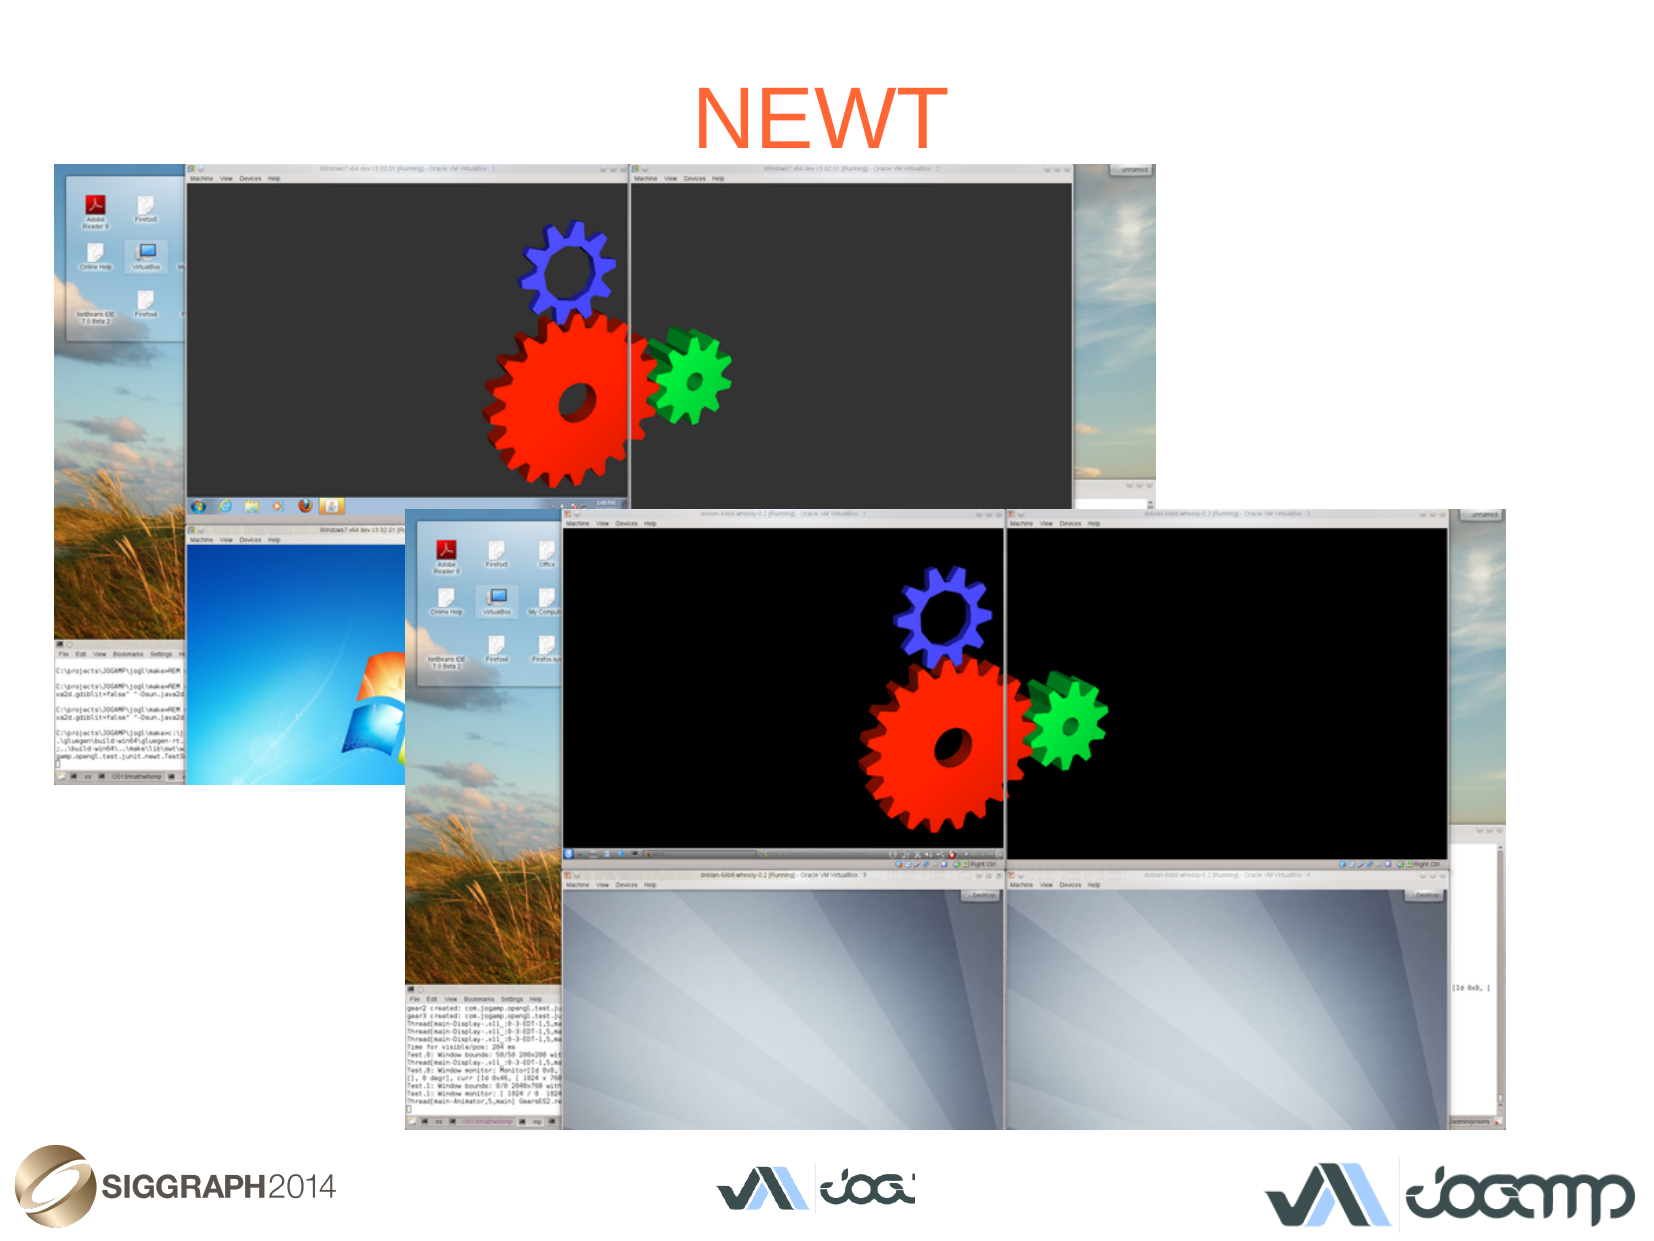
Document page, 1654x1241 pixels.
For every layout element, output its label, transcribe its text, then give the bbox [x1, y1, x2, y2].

title NEWT [68, 56, 1576, 181]
picture [7, 1133, 343, 1239]
picture [714, 1163, 916, 1214]
picture [54, 164, 1506, 1130]
picture [1262, 1157, 1635, 1233]
